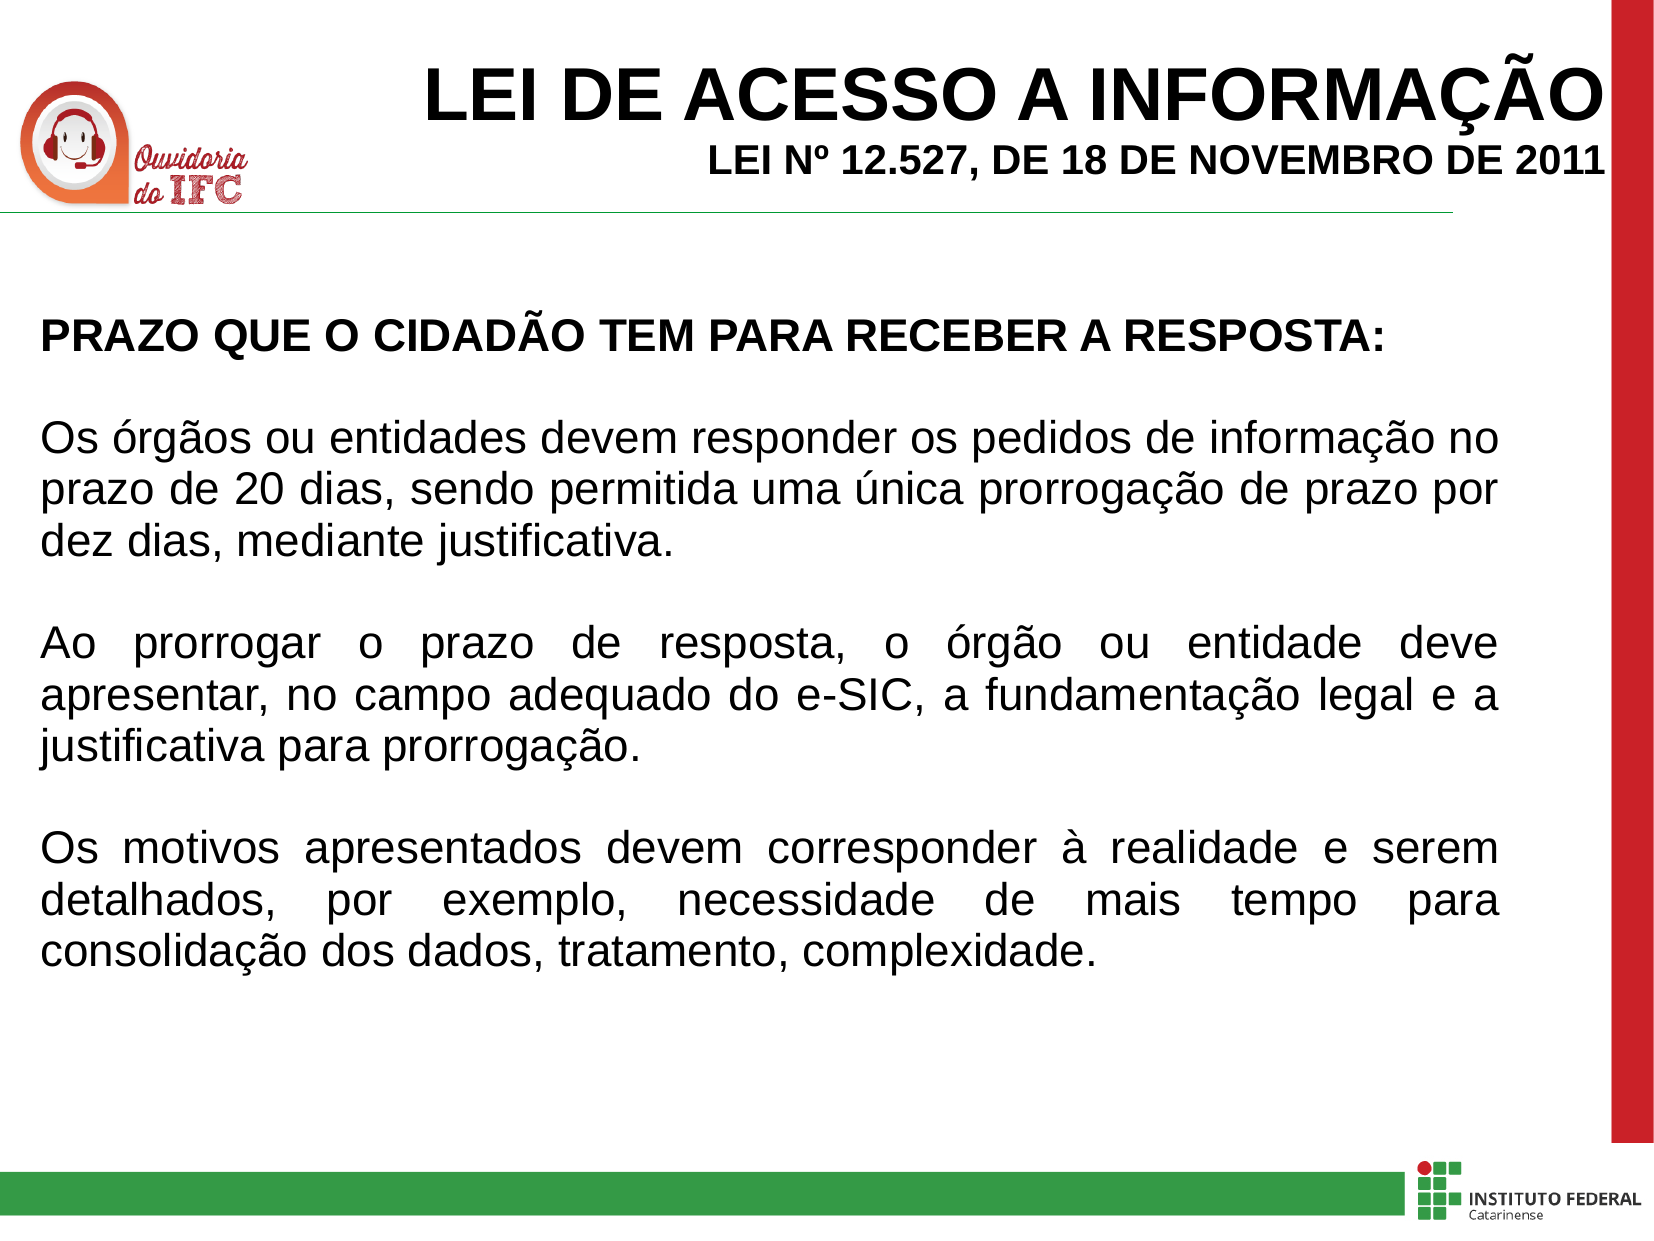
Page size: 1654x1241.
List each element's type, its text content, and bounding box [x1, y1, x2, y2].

text_box PRAZO QUE O CIDADÃO TEM PARA RECEBER A RESPOSTA: Os órgãos ou entidades devem responder os pedidos de informação no prazo de 20 dias, sendo permitida uma única prorrogação de prazo por dez dias, mediante justificativa. Ao prorrogar o prazo de resposta, o órgão ou entidade deve apresentar, no campo adequado do e-SIC, a fundamentação legal e a justificativa para prorrogação. Os motivos apresentados devem corresponder à realidade e serem detalhados, por exemplo, necessidade de mais tempo para consolidação dos dados, tratamento, complexidade. [25, 302, 1516, 1189]
picture [0, 0, 1654, 1241]
title LEI DE ACESSO A INFORMAÇÃO LEI Nº 12.527, DE 18 DE NOVEMBRO DE 2011 [35, 35, 1607, 201]
subtitle [25, 248, 1585, 1241]
